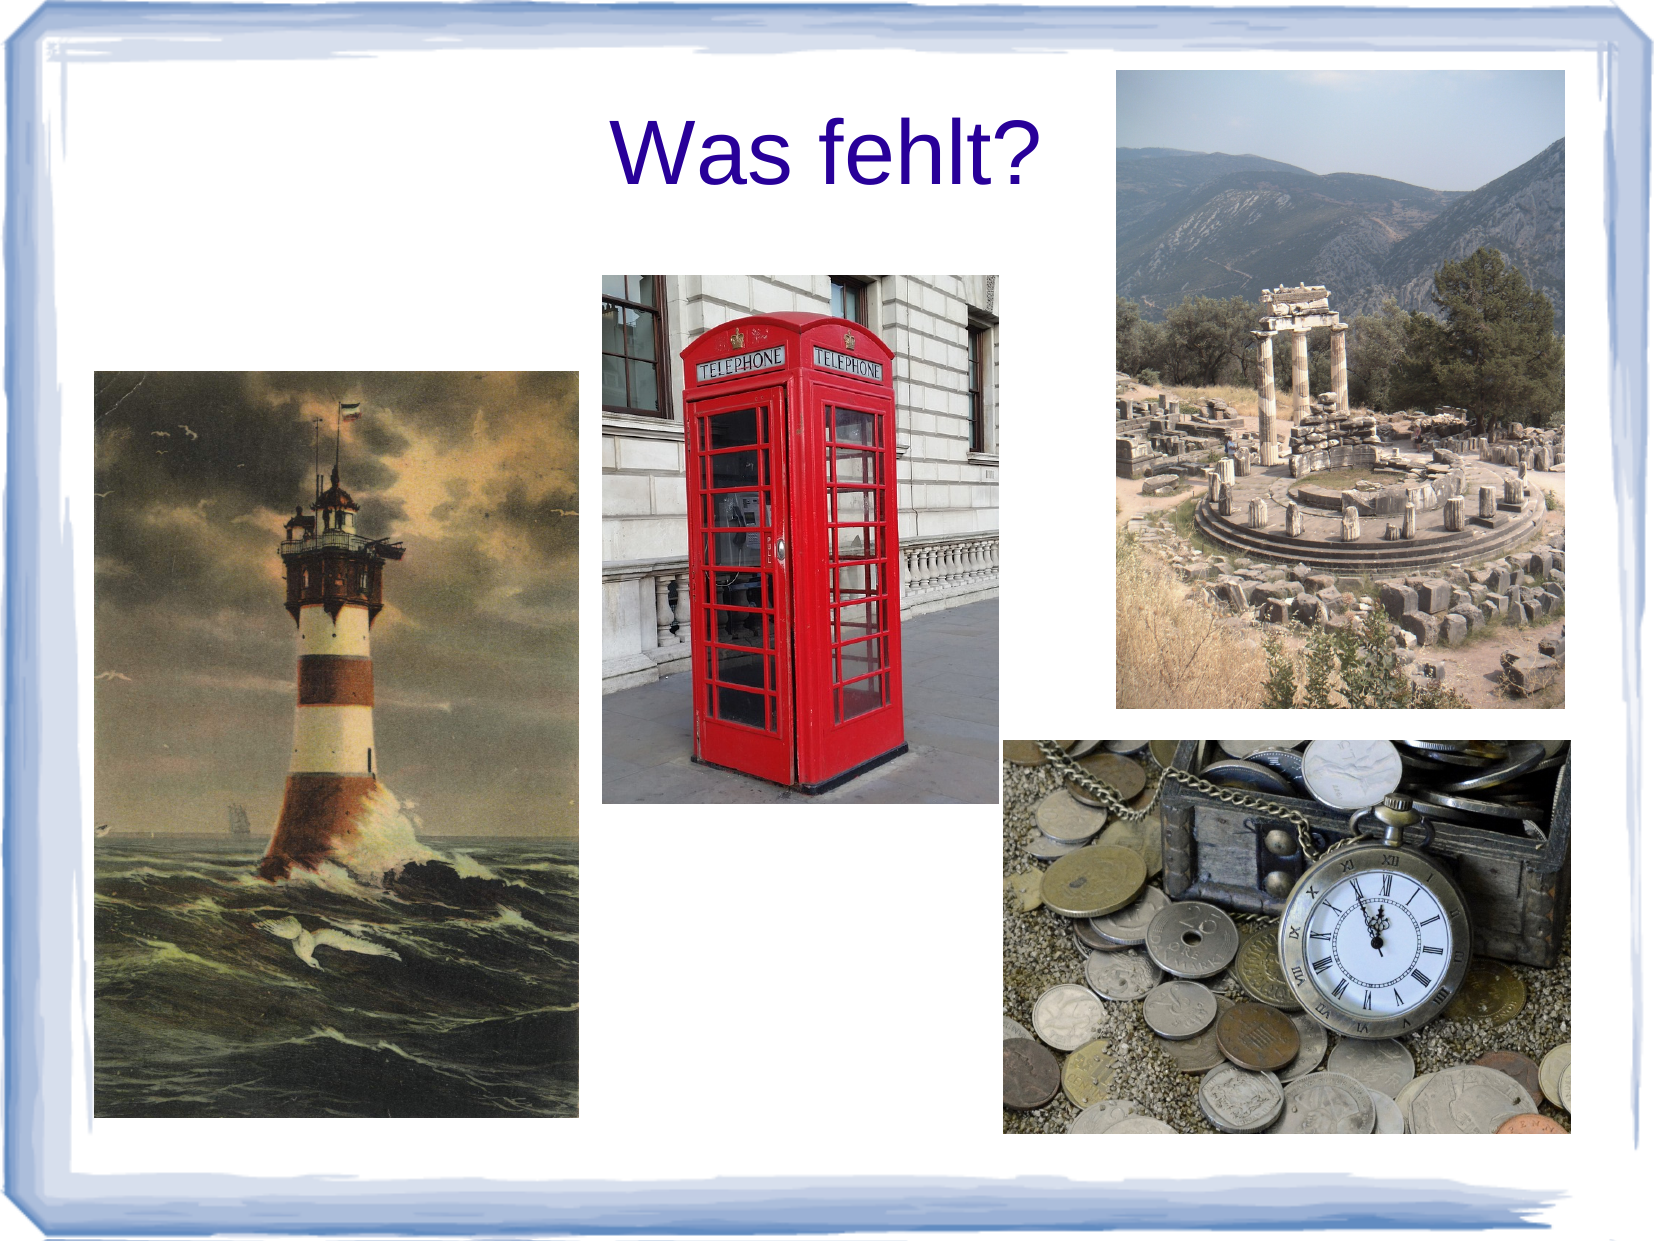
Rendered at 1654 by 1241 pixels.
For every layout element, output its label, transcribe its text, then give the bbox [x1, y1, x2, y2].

title Was fehlt? [82, 49, 1571, 257]
picture [0, 0, 1654, 1241]
